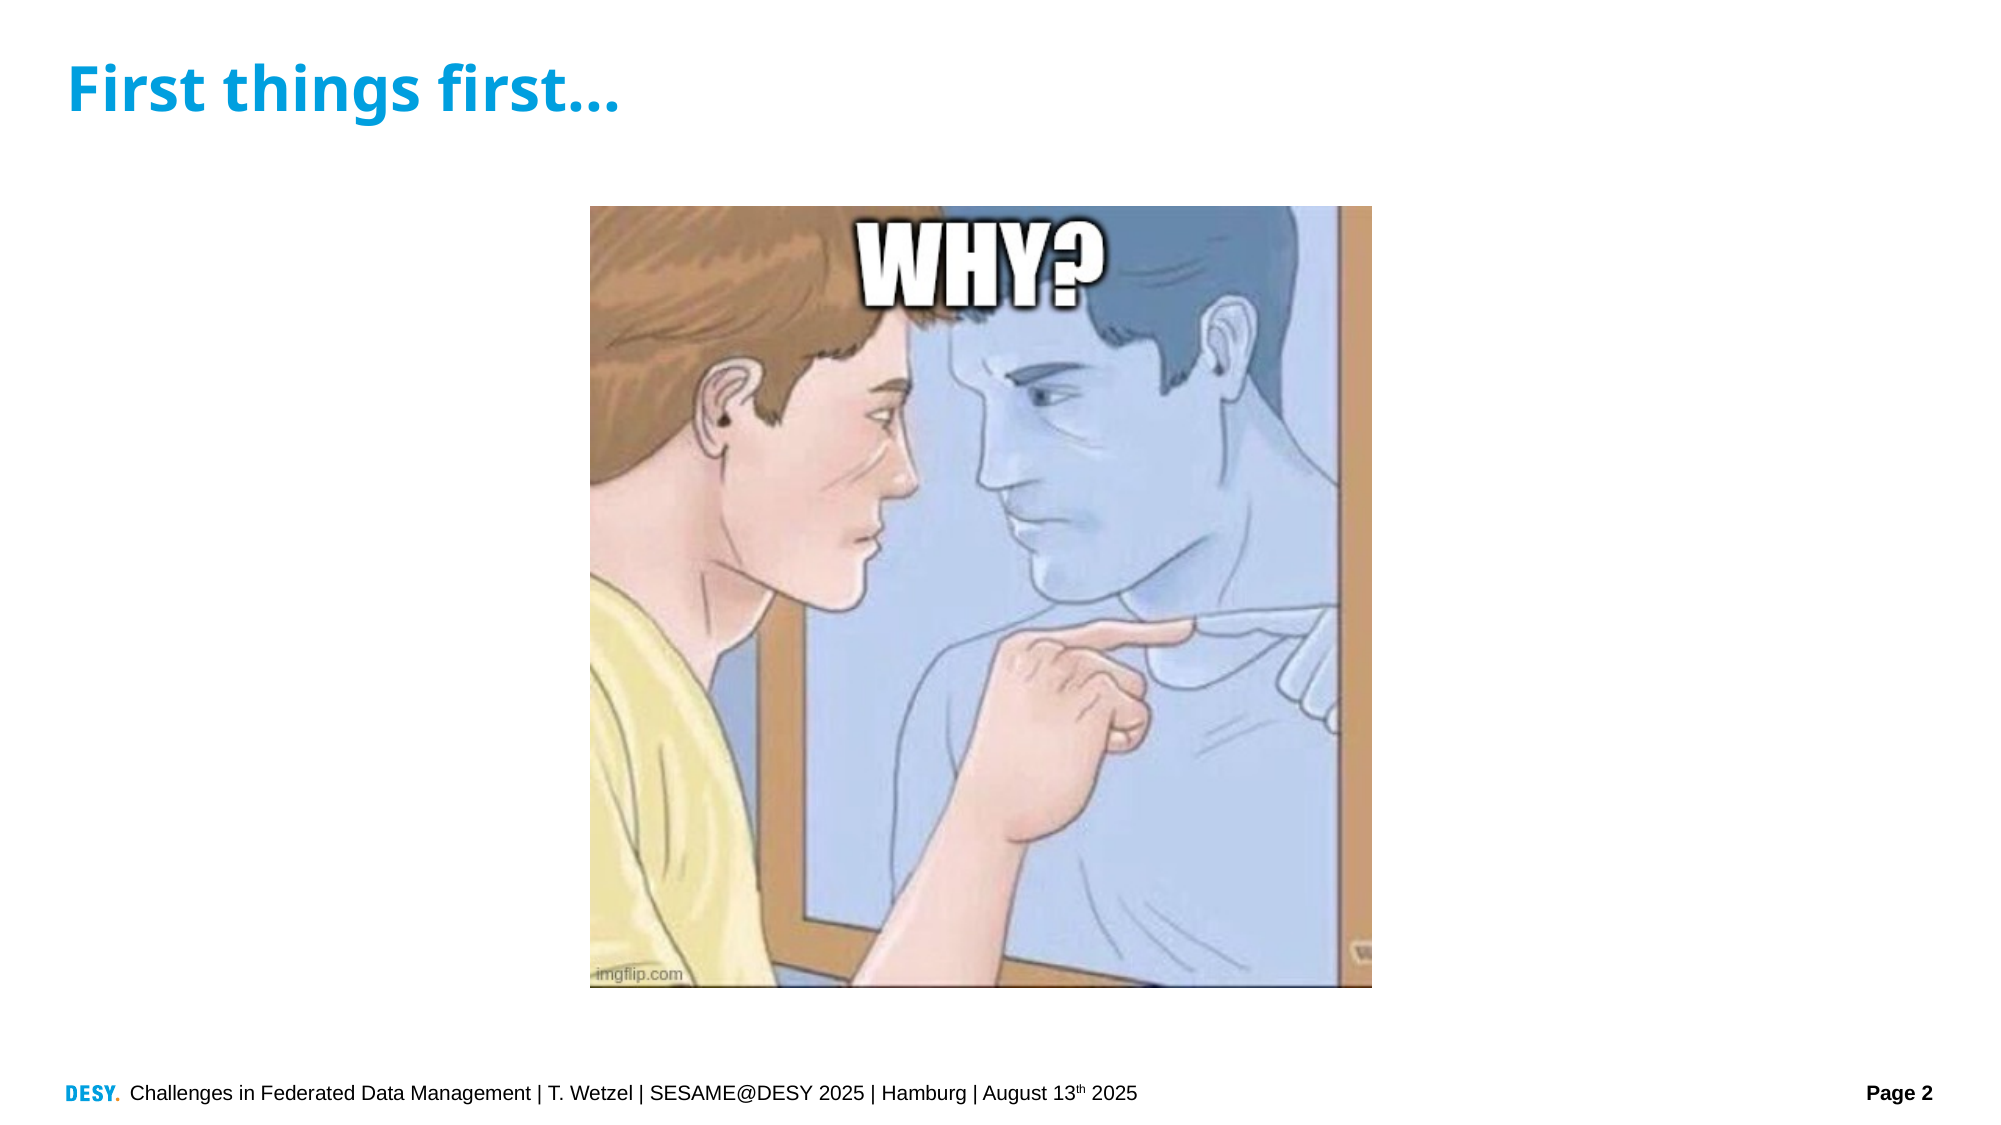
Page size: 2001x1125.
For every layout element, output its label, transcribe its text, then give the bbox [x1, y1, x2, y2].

title First things first... [66, 57, 1933, 132]
picture [590, 206, 1372, 988]
